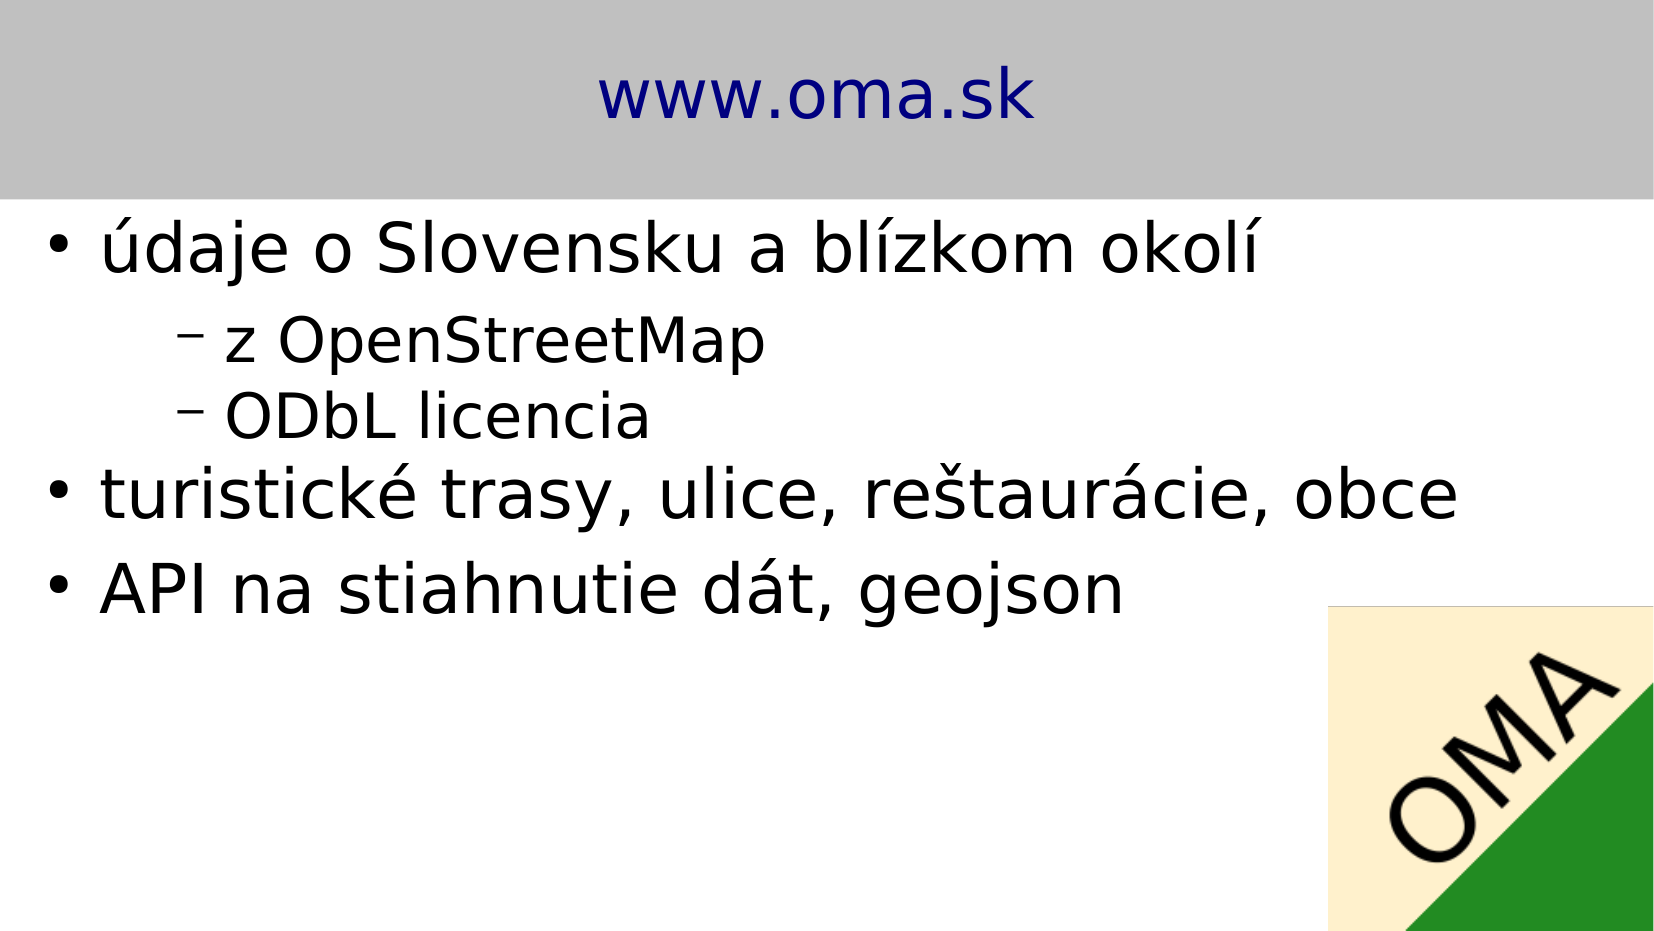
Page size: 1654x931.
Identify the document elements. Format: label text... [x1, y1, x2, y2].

title www.oma.sk [88, 22, 1565, 178]
list údaje o Slovensku a blízkom okolí z OpenStreetMap ODbL licencia turistické trasy, ulice, reštaurácie, obce API na stiahnutie dát, geojson [29, 221, 1533, 808]
picture [1328, 605, 1654, 931]
